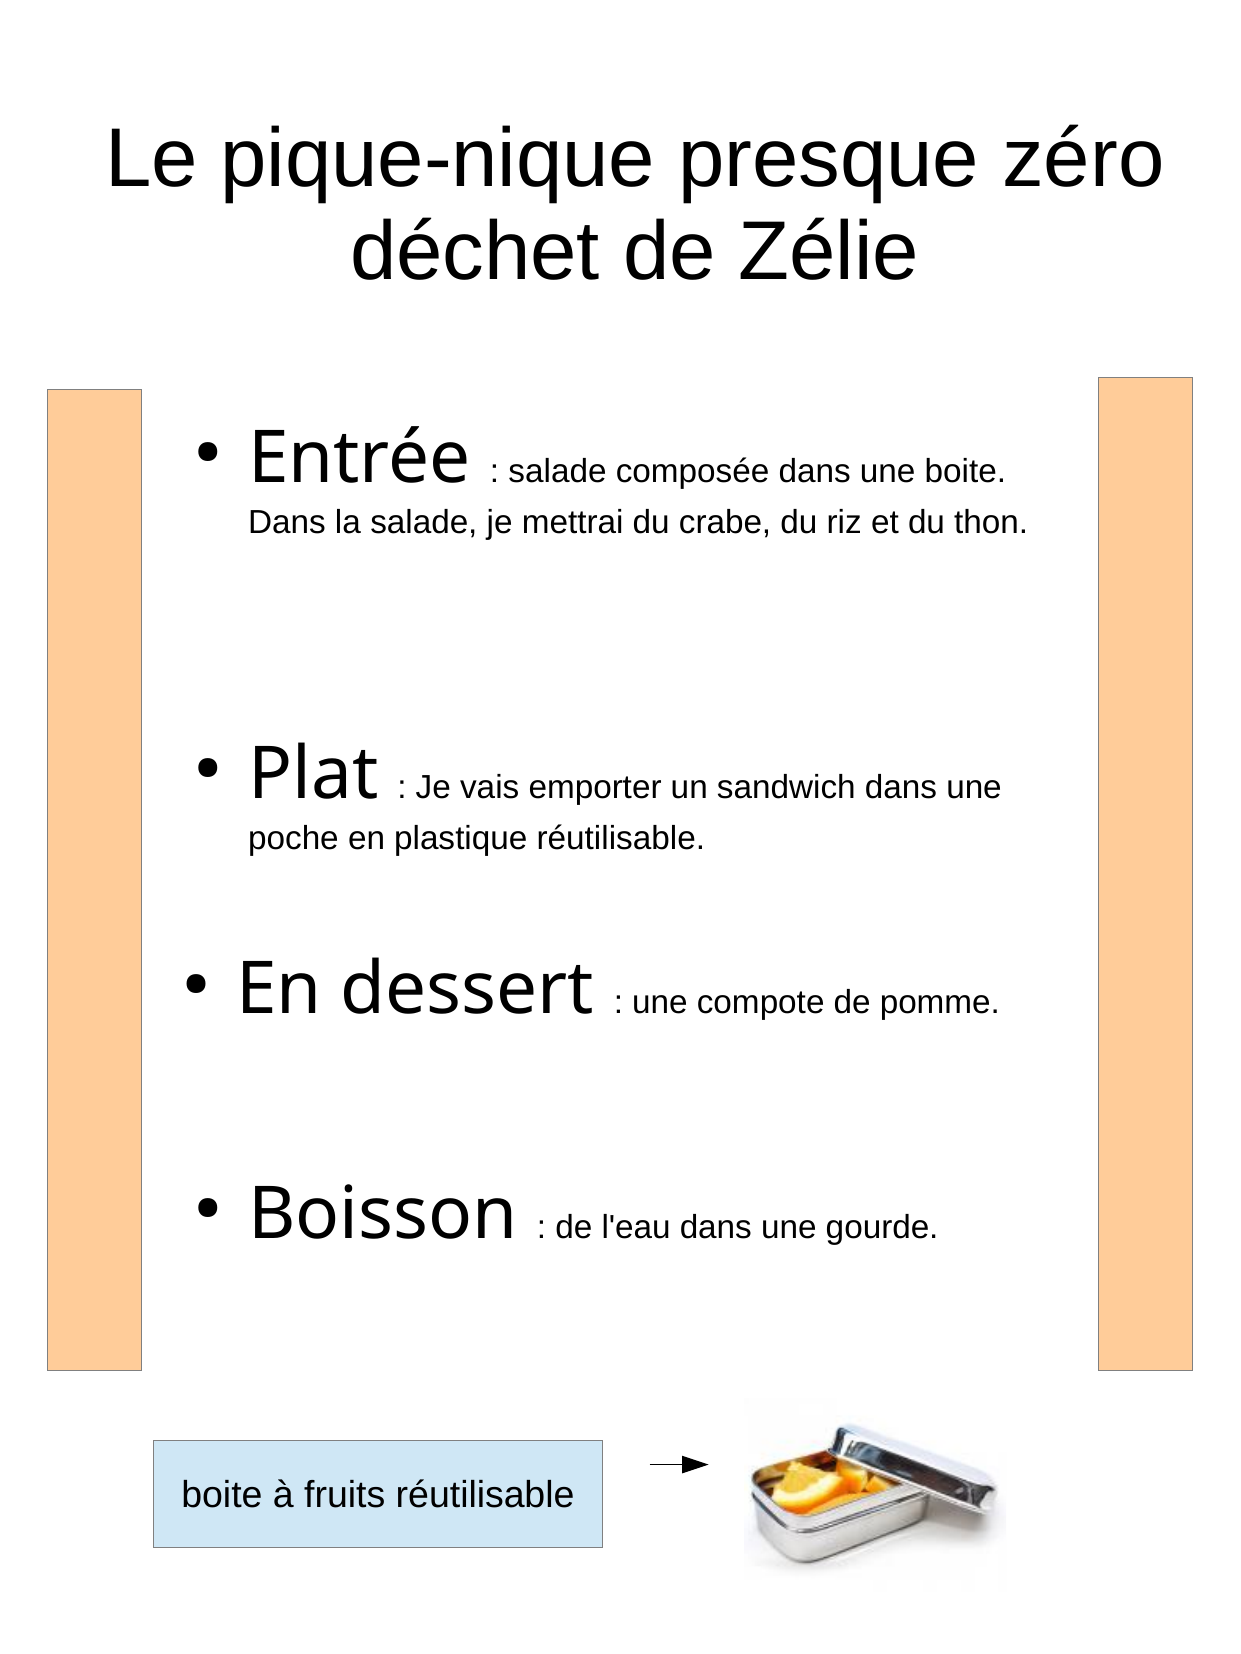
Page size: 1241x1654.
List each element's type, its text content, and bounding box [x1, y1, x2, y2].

title Le pique-nique presque zéro déchet de Zélie [76, 65, 1193, 342]
list Plat : Je vais emporter un sandwich dans une poche en plastique réutilisable. [177, 720, 1087, 919]
list En dessert : une compote de pomme. [165, 935, 1075, 1134]
list Entrée : salade composée dans une boite. Dans la salade, je mettrai du crabe, du riz et du thon. [177, 404, 1087, 603]
picture [744, 1398, 1007, 1595]
text_box [47, 389, 142, 1371]
list Boisson : de l'eau dans une gourde. [177, 1160, 1087, 1359]
text_box boite à fruits réutilisable [153, 1440, 603, 1548]
text_box [1098, 377, 1193, 1371]
